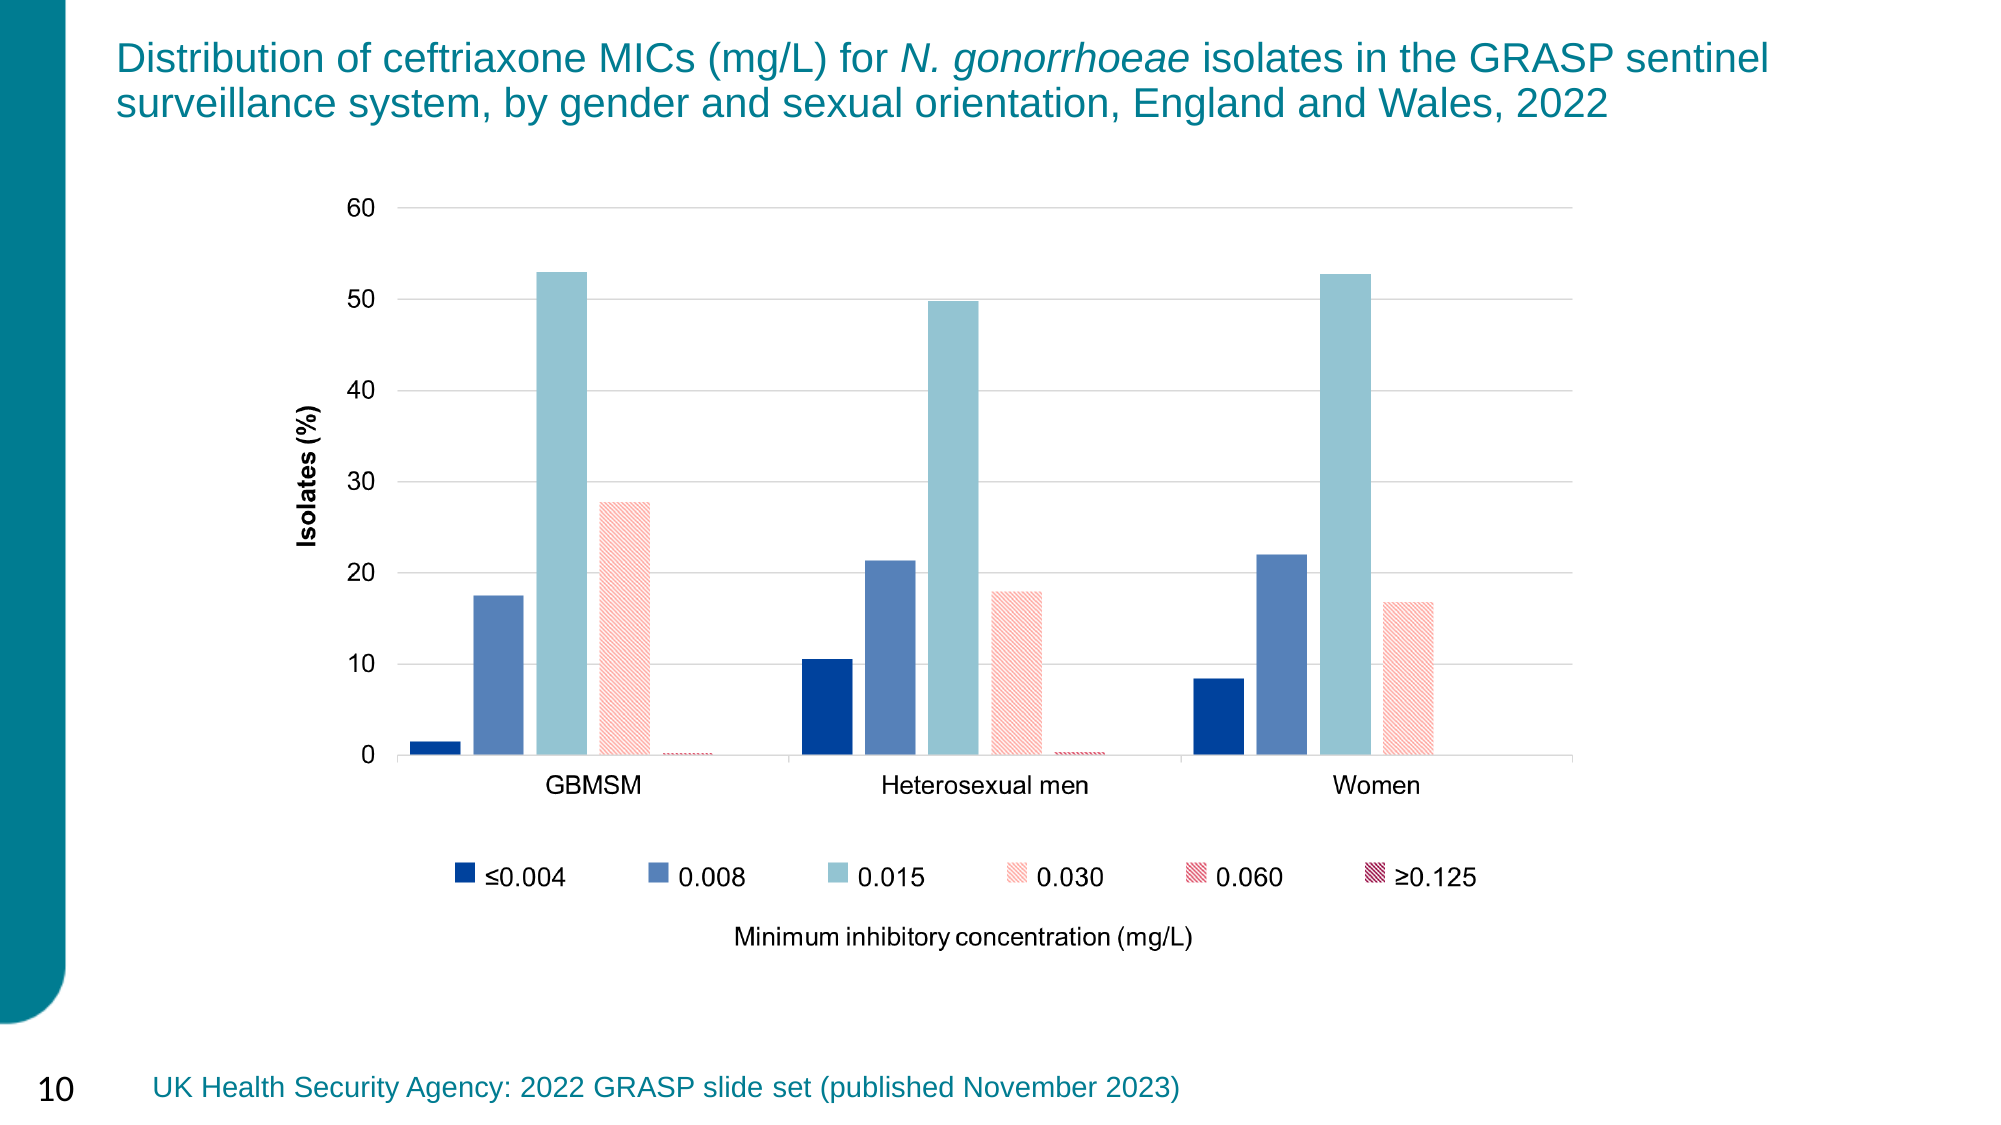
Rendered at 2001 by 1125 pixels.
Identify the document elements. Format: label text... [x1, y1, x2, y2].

text_box UK Health Security Agency: 2022 GRASP slide set (published November 2023) [137, 1056, 1780, 1116]
text_box [21, 1056, 120, 1117]
title Distribution of ceftriaxone MICs (mg/L) for N. gonorrhoeae isolates in the GRASP sentinel surveillance system, by gender and sexual orientation, England and Wales, 2022 [101, 29, 1926, 189]
picture [276, 159, 1640, 966]
